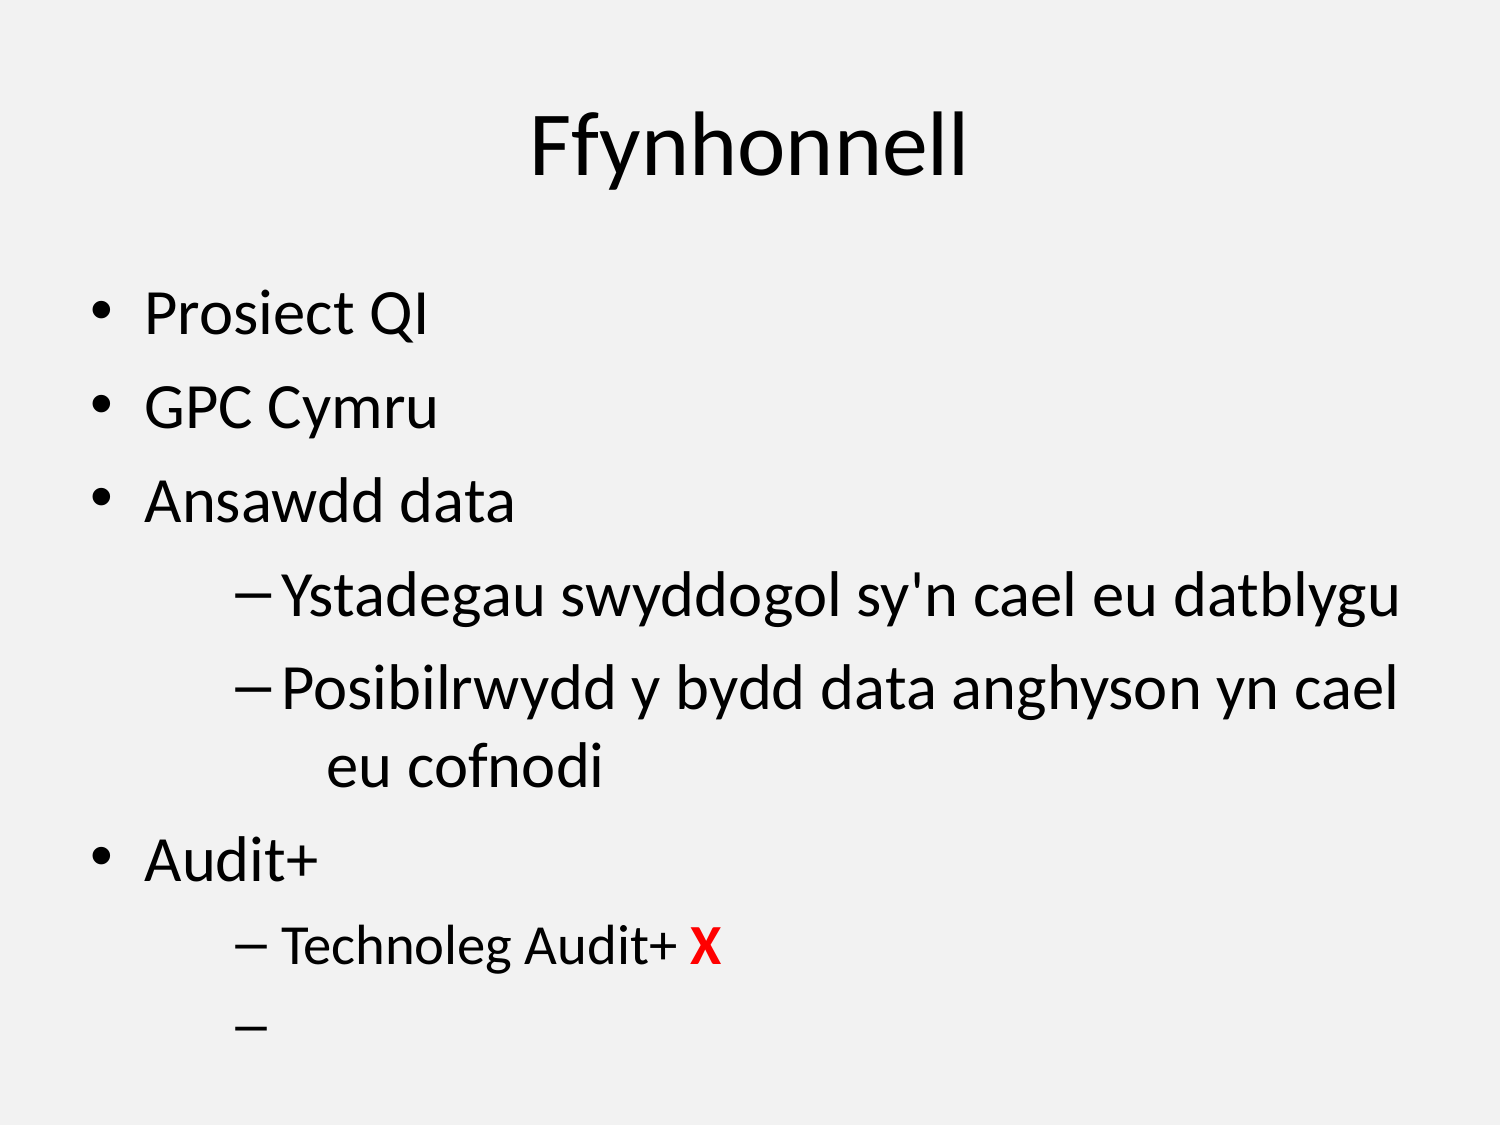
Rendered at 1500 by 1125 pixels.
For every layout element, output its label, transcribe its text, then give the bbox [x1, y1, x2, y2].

title Ffynhonnell [75, 45, 1426, 233]
list Prosiect QI GPC Cymru Ansawdd data Ystadegau swyddogol sy'n cael eu datblygu Posibilrwydd y bydd data anghyson yn cael eu cofnodi Audit+ Technoleg Audit+ X [75, 262, 1426, 1005]
